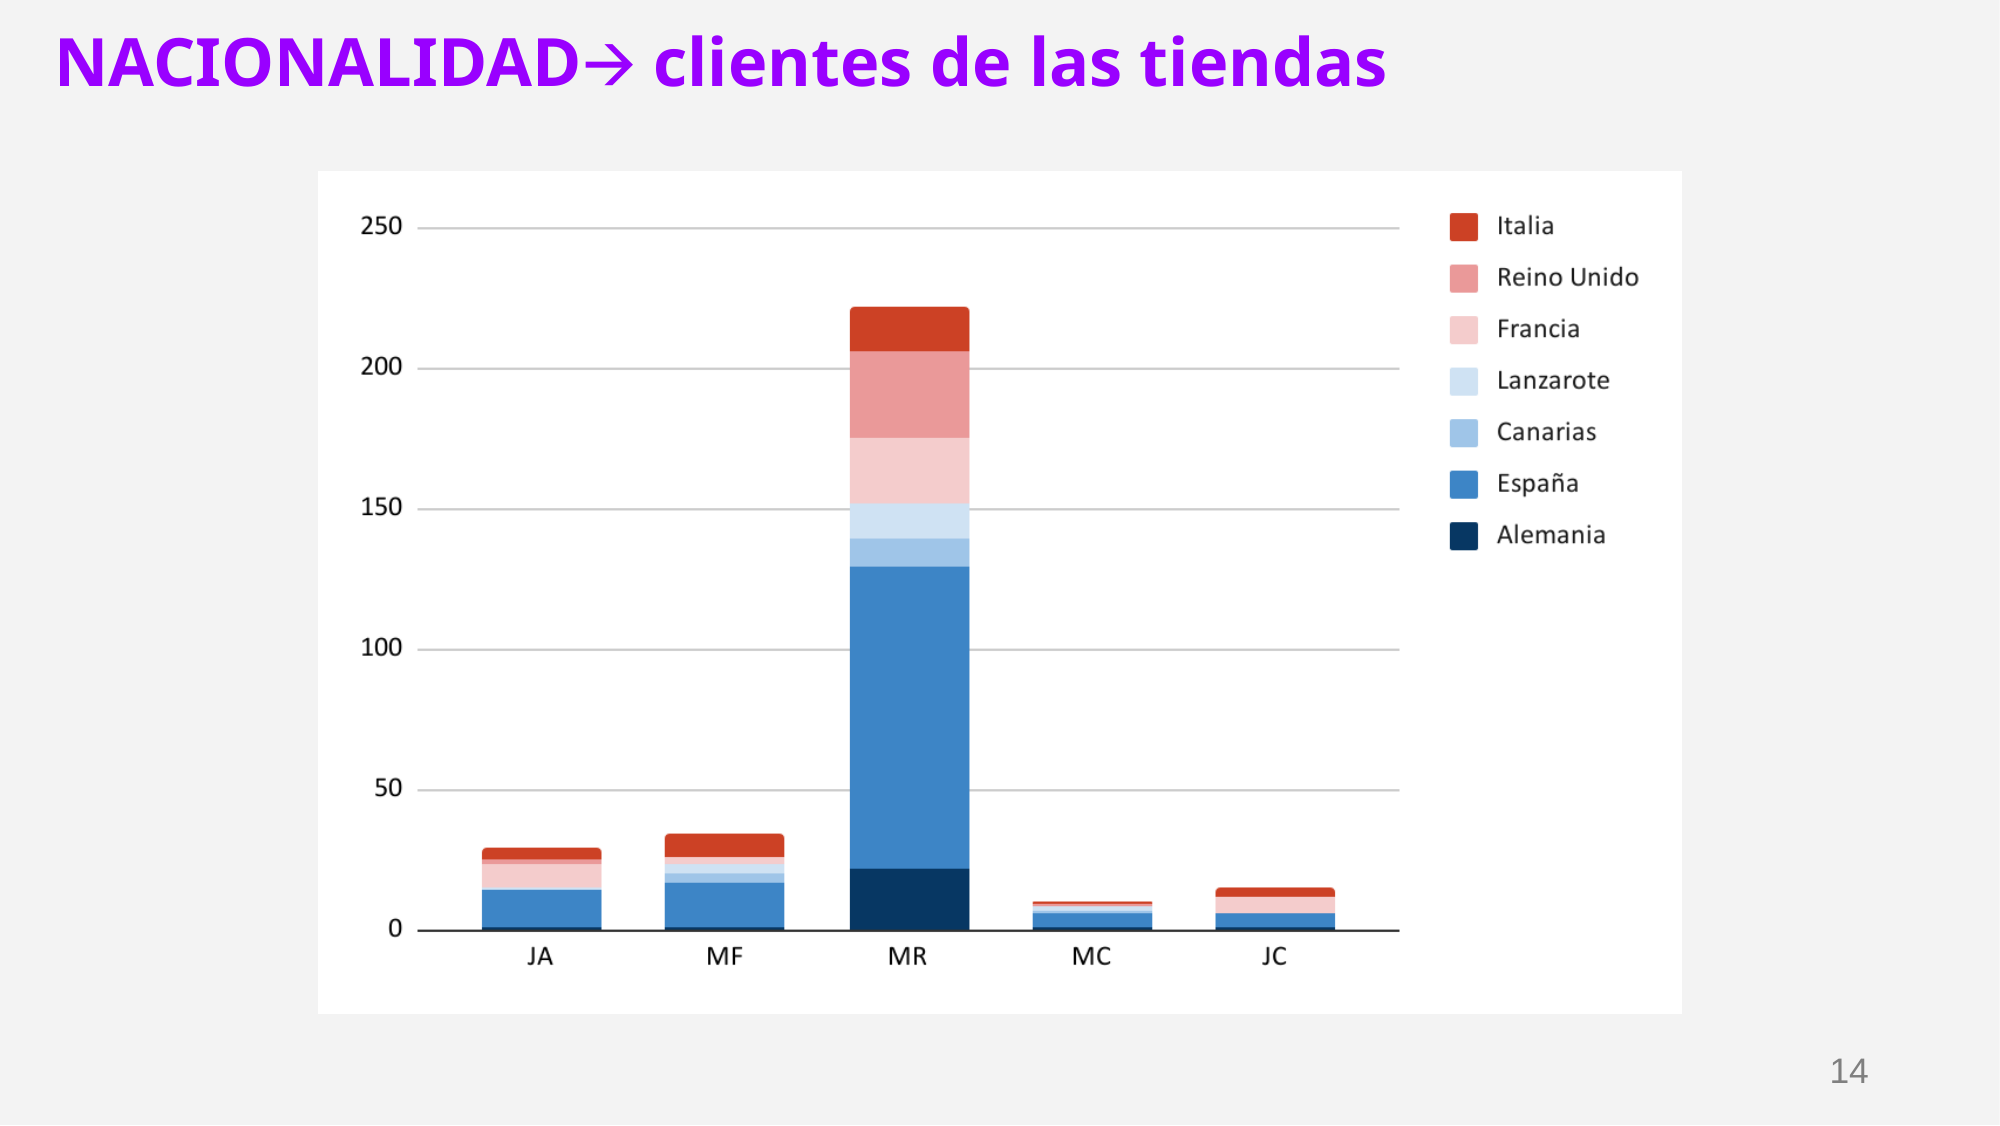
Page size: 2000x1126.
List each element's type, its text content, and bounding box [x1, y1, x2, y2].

picture [318, 171, 1682, 1014]
text_box NACIONALIDAD🡪 clientes de las tiendas [54, 0, 1513, 120]
slide_number <number> [1420, 1039, 1887, 1100]
